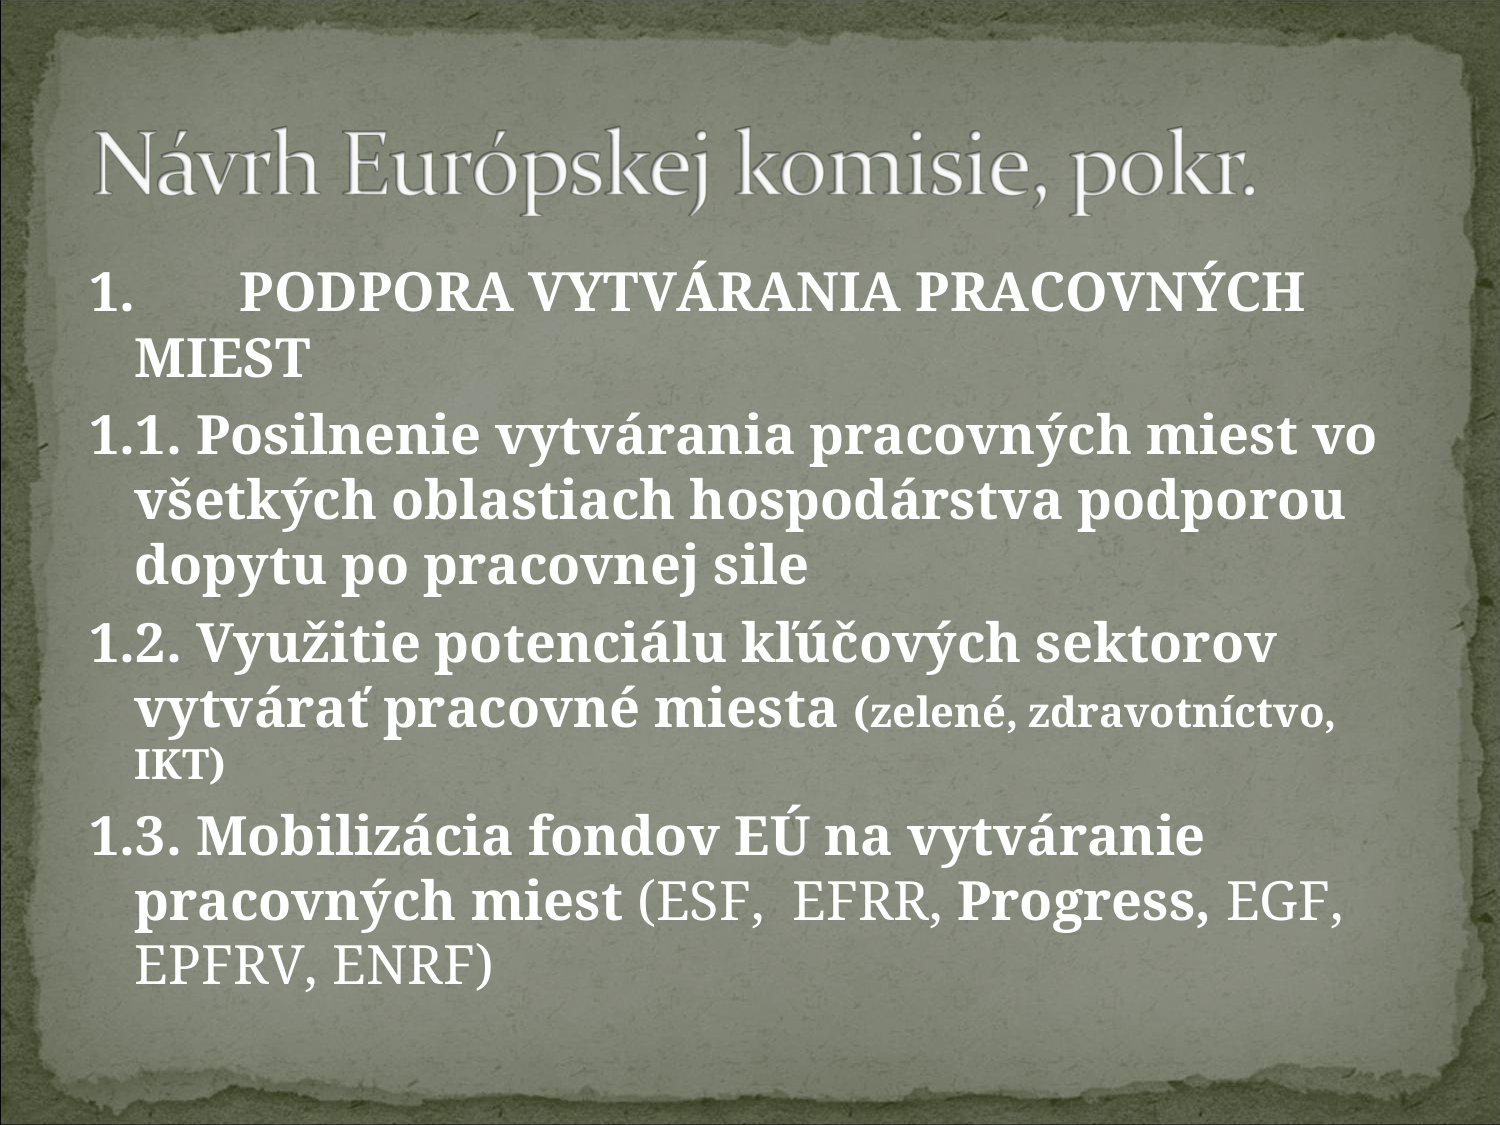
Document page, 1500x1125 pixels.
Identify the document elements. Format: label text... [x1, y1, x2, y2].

text_box [34, 23, 1427, 227]
list 1. PODPORA VYTVÁRANIA PRACOVNÝCH MIEST 1.1. Posilnenie vytvárania pracovných miest vo všetkých oblastiach hospodárstva podporou dopytu po pracovnej sile 1.2. Využitie potenciálu kľúčových sektorov vytvárať pracovné miesta (zelené, zdravotníctvo, IKT) 1.3. Mobilizácia fondov EÚ na vytváranie pracovných miest (ESF, EFRR, Progress, EGF, EPFRV, ENRF) [75, 249, 1426, 1125]
picture [0, 0, 1500, 1125]
